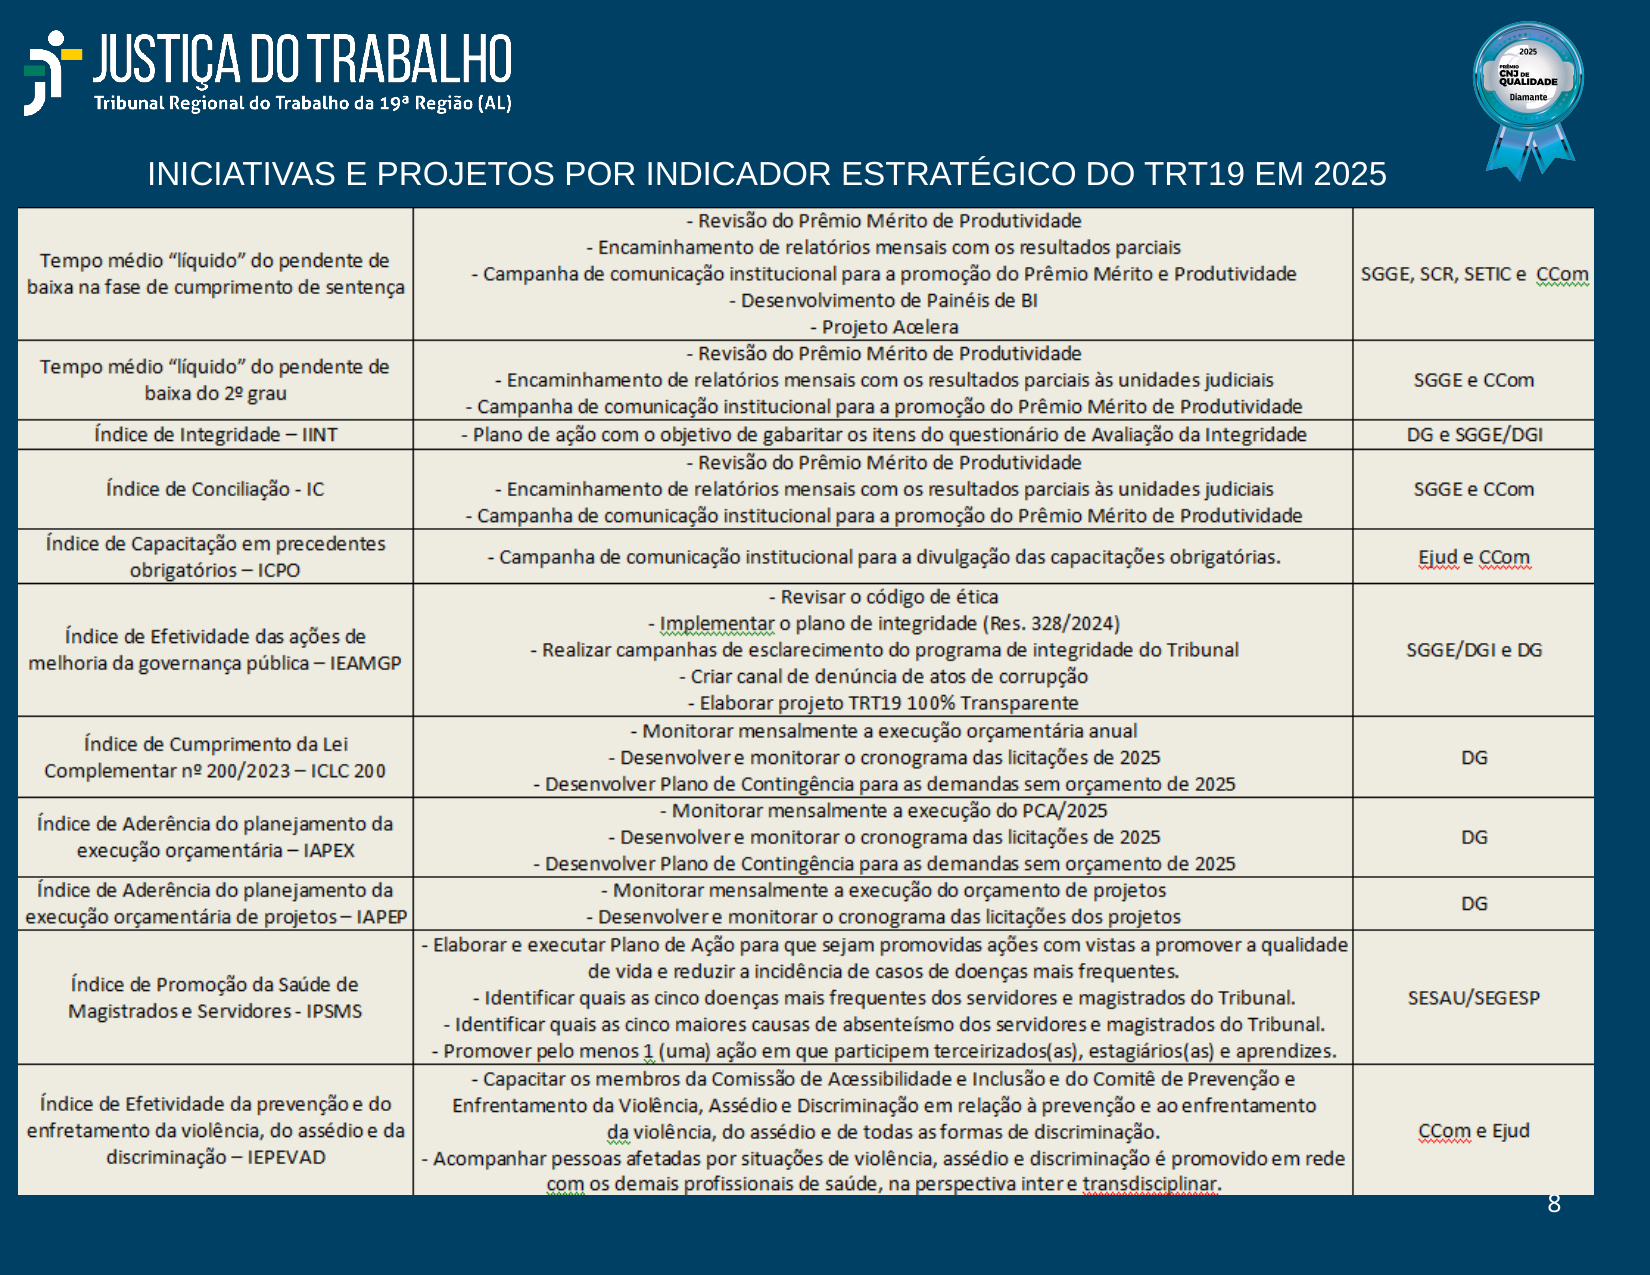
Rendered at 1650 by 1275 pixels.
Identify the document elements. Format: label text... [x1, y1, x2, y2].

picture [24, 30, 511, 116]
text_box INICIATIVAS E PROJETOS POR INDICADOR ESTRATÉGICO DO TRT19 EM 2025 [131, 144, 1447, 200]
picture [1472, 20, 1585, 183]
picture [18, 207, 1594, 1195]
